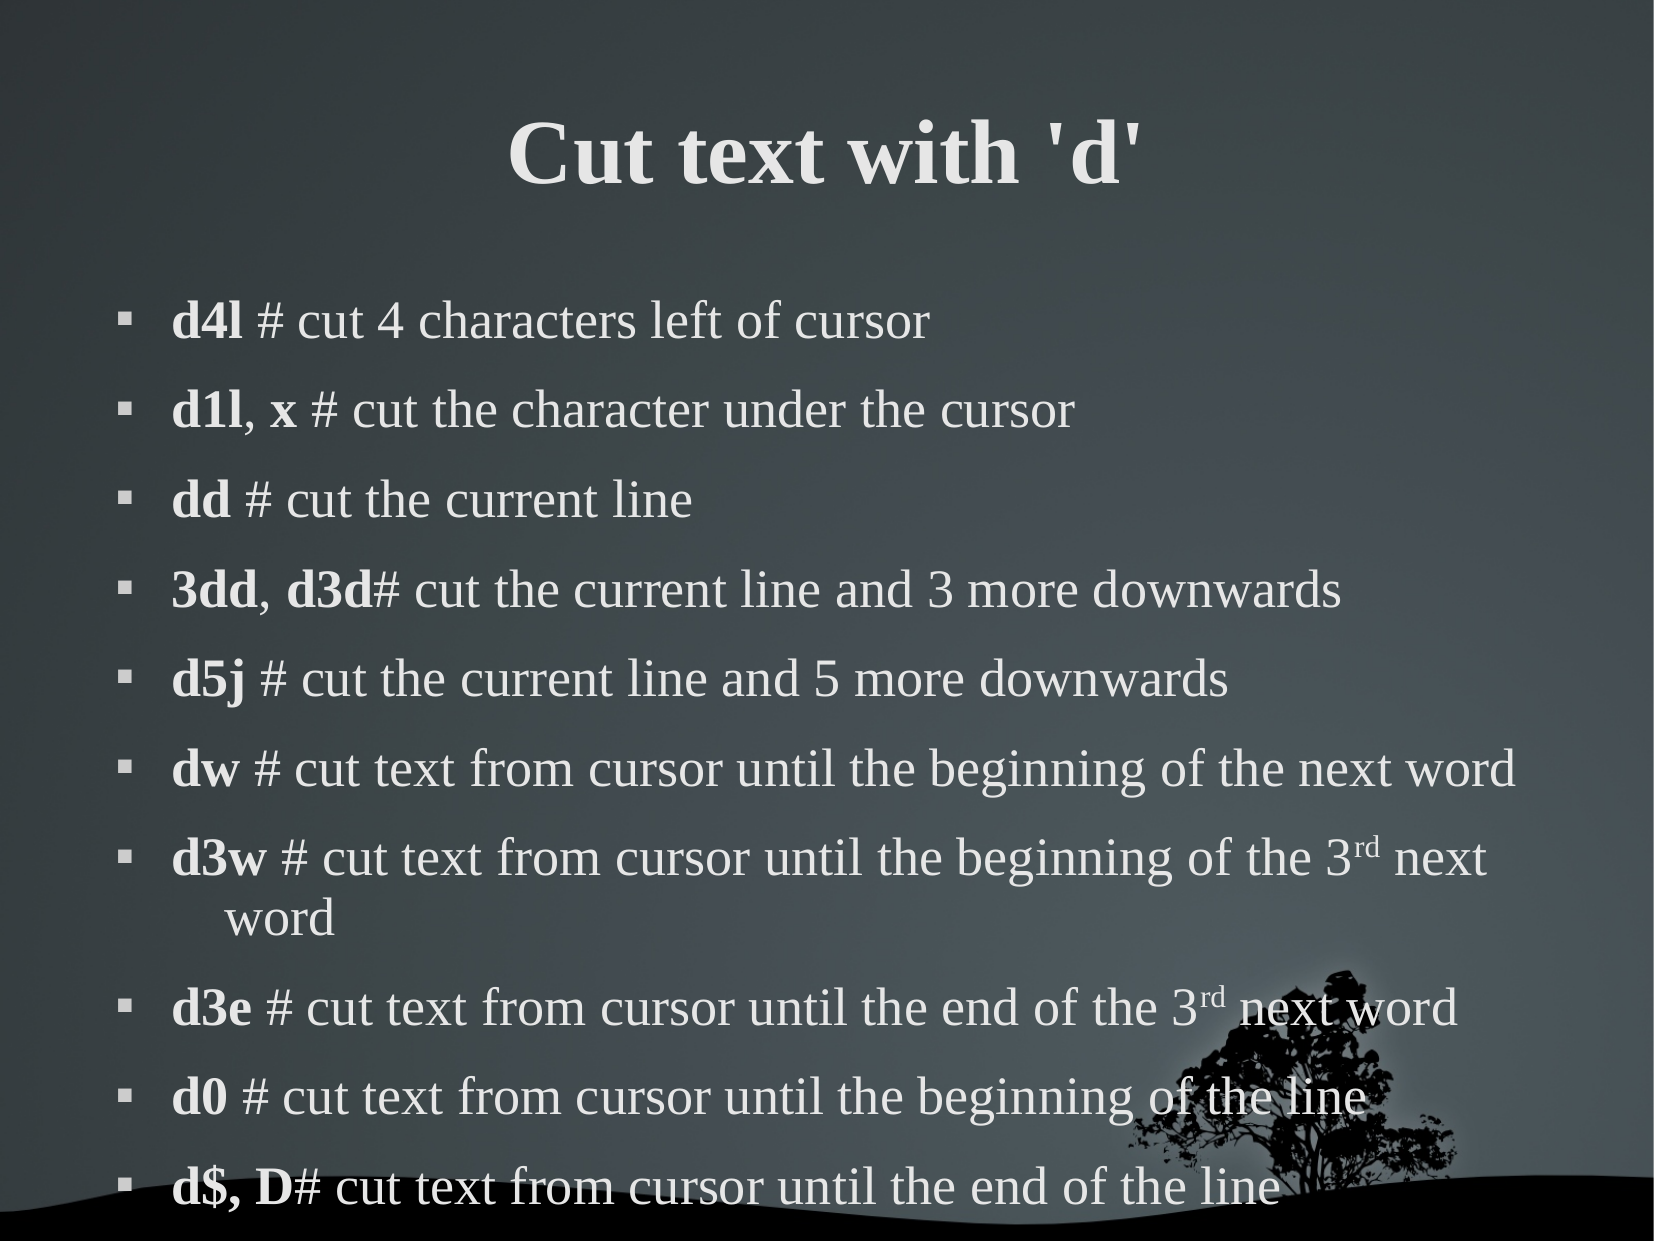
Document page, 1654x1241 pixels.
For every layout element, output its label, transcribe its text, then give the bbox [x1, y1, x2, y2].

title Cut text with 'd' [82, 49, 1571, 257]
picture [0, 0, 1654, 1241]
list d4l # cut 4 characters left of cursor d1l, x # cut the character under the cursor dd # cut the current line 3dd, d3d# cut the current line and 3 more downwards d5j # cut the current line and 5 more downwards dw # cut text from cursor until the beginning of the next word d3w # cut text from cursor until the beginning of the 3rd next word d3e # cut text from cursor until the end of the 3rd next word d0 # cut text from cursor until the beginning of the line d$, D# cut text from cursor until the end of the line [82, 290, 1571, 1221]
